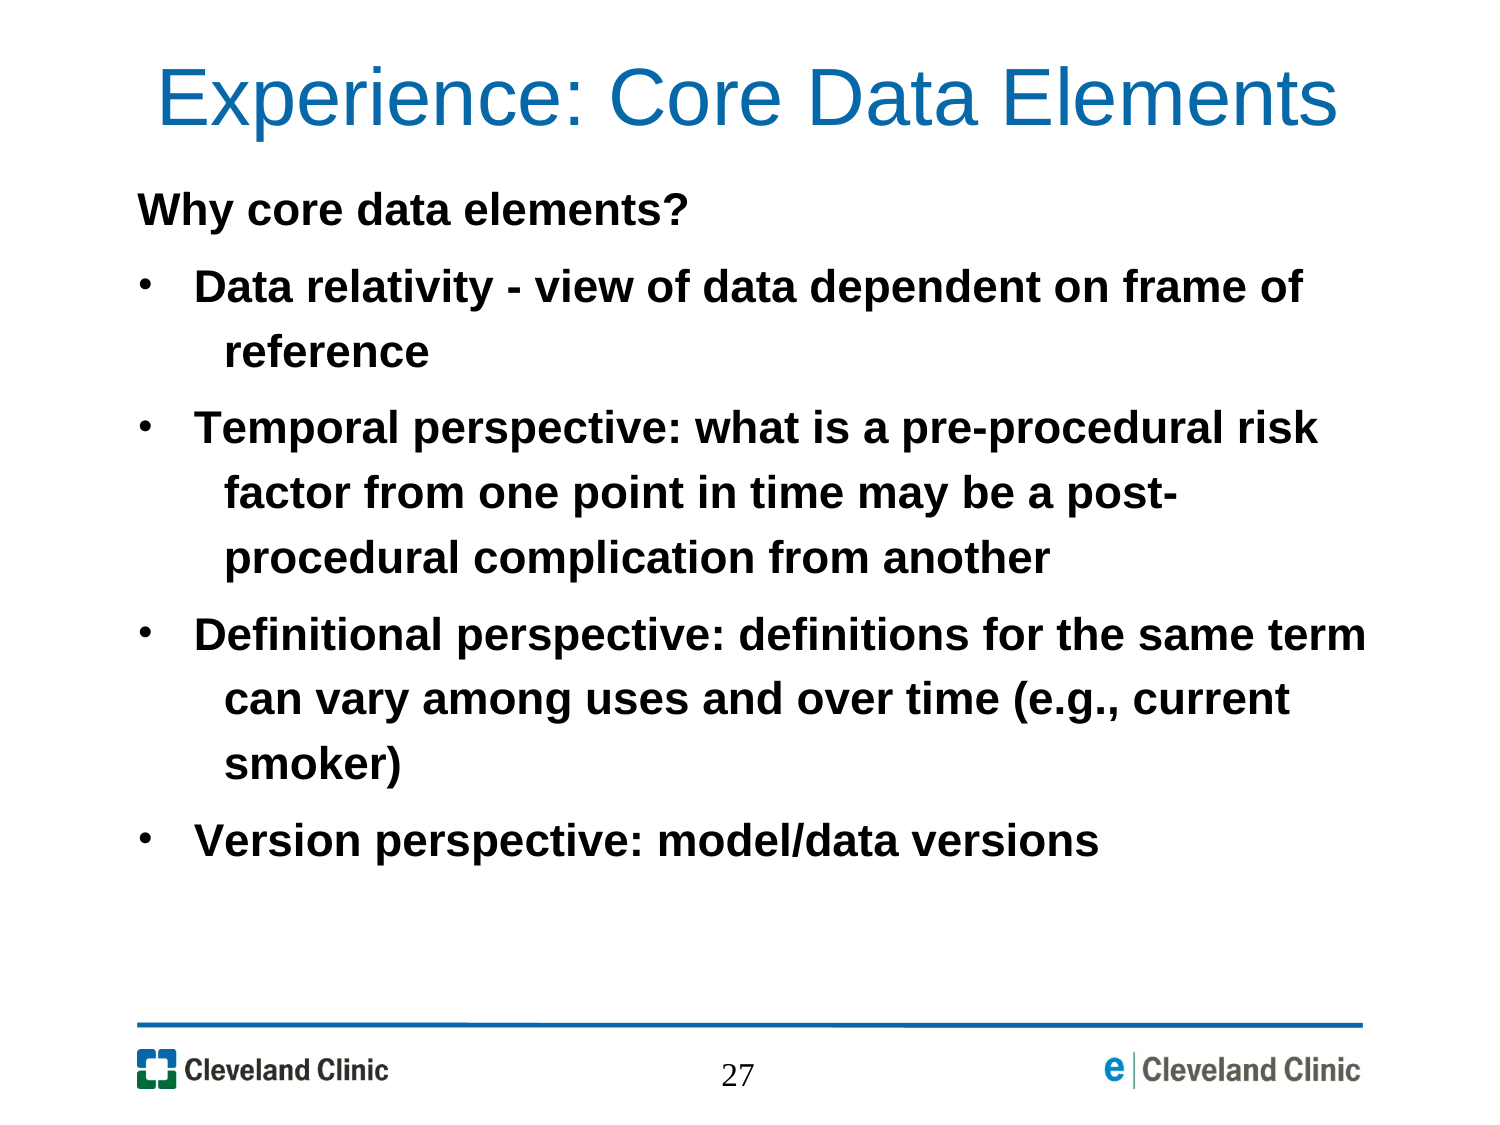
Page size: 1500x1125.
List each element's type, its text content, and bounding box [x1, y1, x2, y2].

title Experience: Core Data Elements [0, 0, 1500, 150]
list Why core data elements? Data relativity - view of data dependent on frame of reference Temporal perspective: what is a pre-procedural risk factor from one point in time may be a post-procedural complication from another Definitional perspective: definitions for the same term can vary among uses and over time (e.g., current smoker) Version perspective: model/data versions [115, 162, 1391, 1125]
